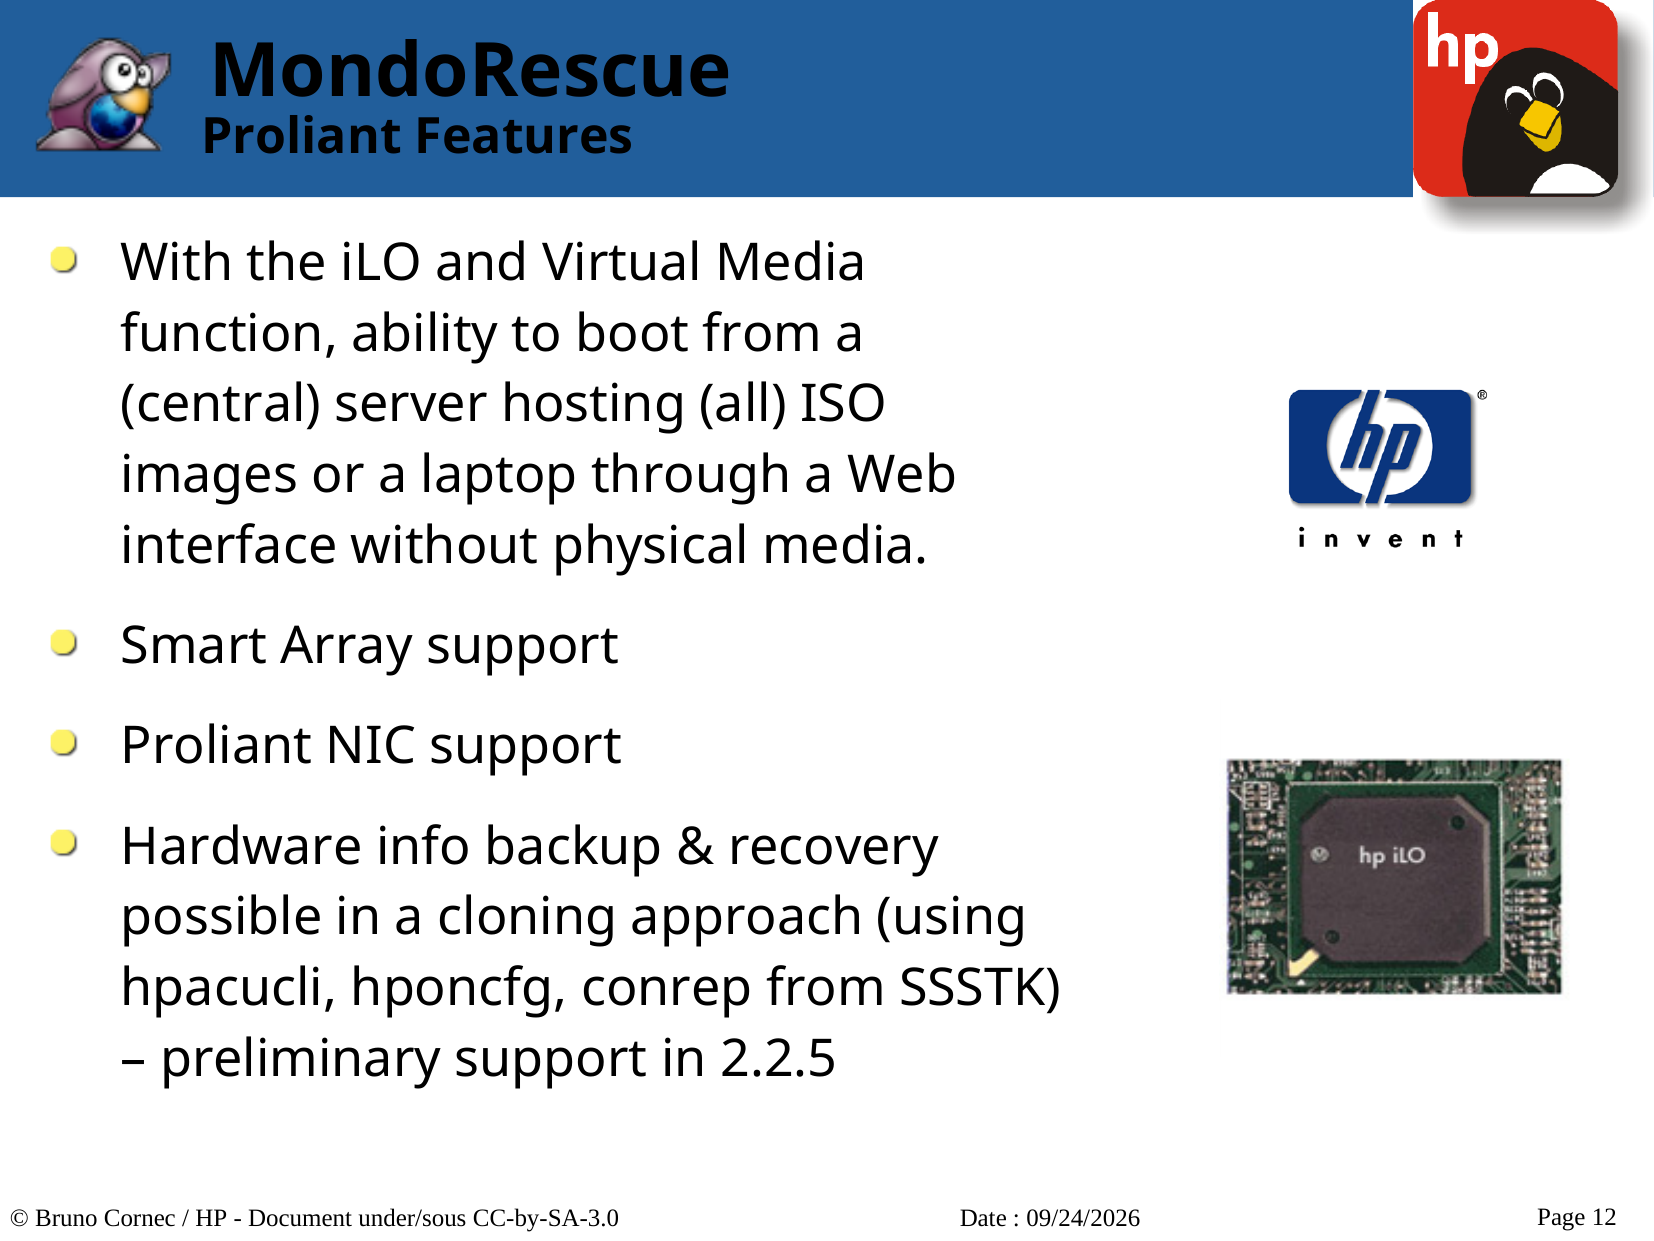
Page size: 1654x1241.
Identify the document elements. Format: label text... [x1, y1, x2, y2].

picture [0, 0, 211, 199]
picture [1413, 0, 1654, 235]
picture [1219, 699, 1574, 1057]
title Proliant Features [201, 32, 1191, 241]
picture [1286, 383, 1489, 549]
list With the iLO and Virtual Media function, ability to boot from a (central) server hosting (all) ISO images or a laptop through a Web interface without physical media. Smart Array support Proliant NIC support Hardware info backup & recovery possible in a cloning approach (using hpacucli, hponcfg, conrep from SSSTK) – preliminary support in 2.2.5 [38, 224, 1077, 1165]
